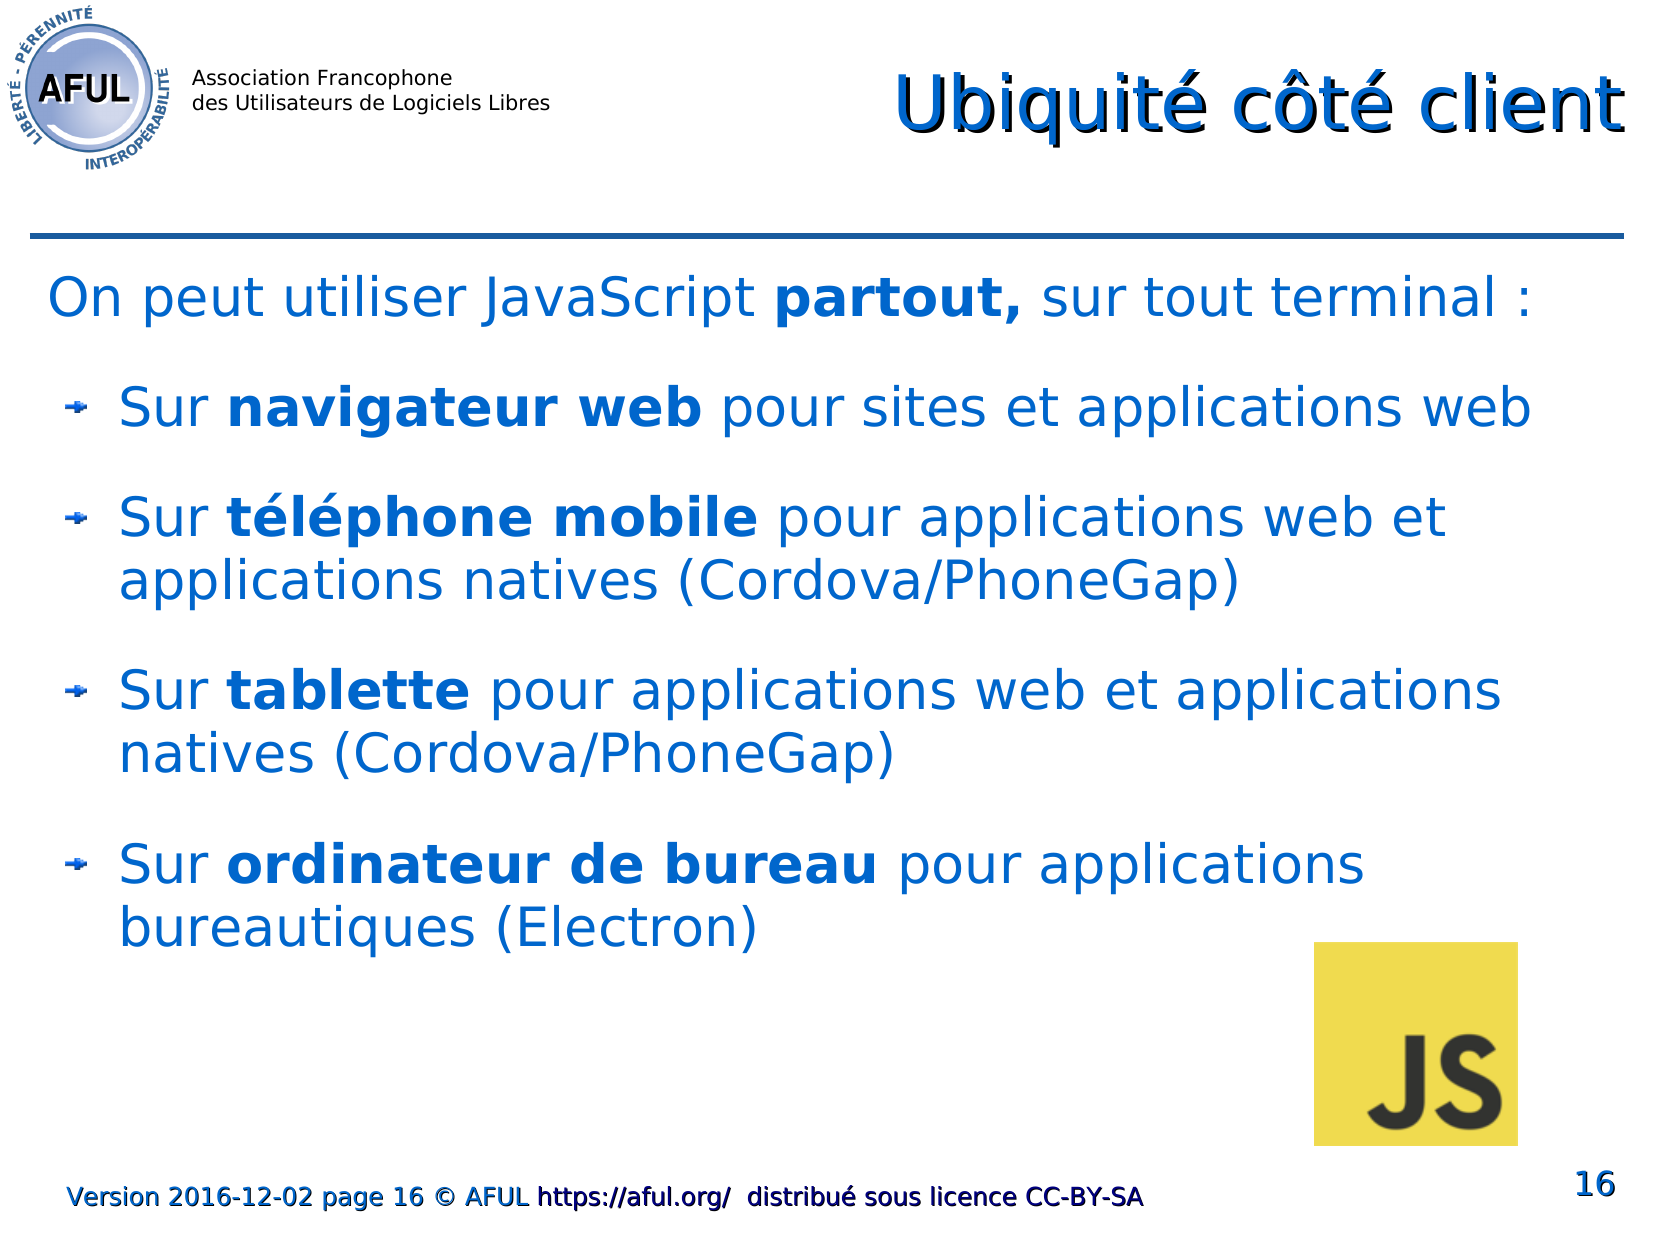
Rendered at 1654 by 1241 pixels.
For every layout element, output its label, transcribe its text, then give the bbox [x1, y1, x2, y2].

picture [0, 0, 178, 178]
list On peut utiliser JavaScript partout, sur tout terminal : Sur navigateur web pour sites et applications web Sur téléphone mobile pour applications web et applications natives (Cordova/PhoneGap) Sur tablette pour applications web et applications natives (Cordova/PhoneGap) Sur ordinateur de bureau pour applications bureautiques (Electron) [47, 265, 1595, 1211]
title Ubiquité côté client [501, 0, 1625, 207]
picture [1314, 942, 1518, 1146]
